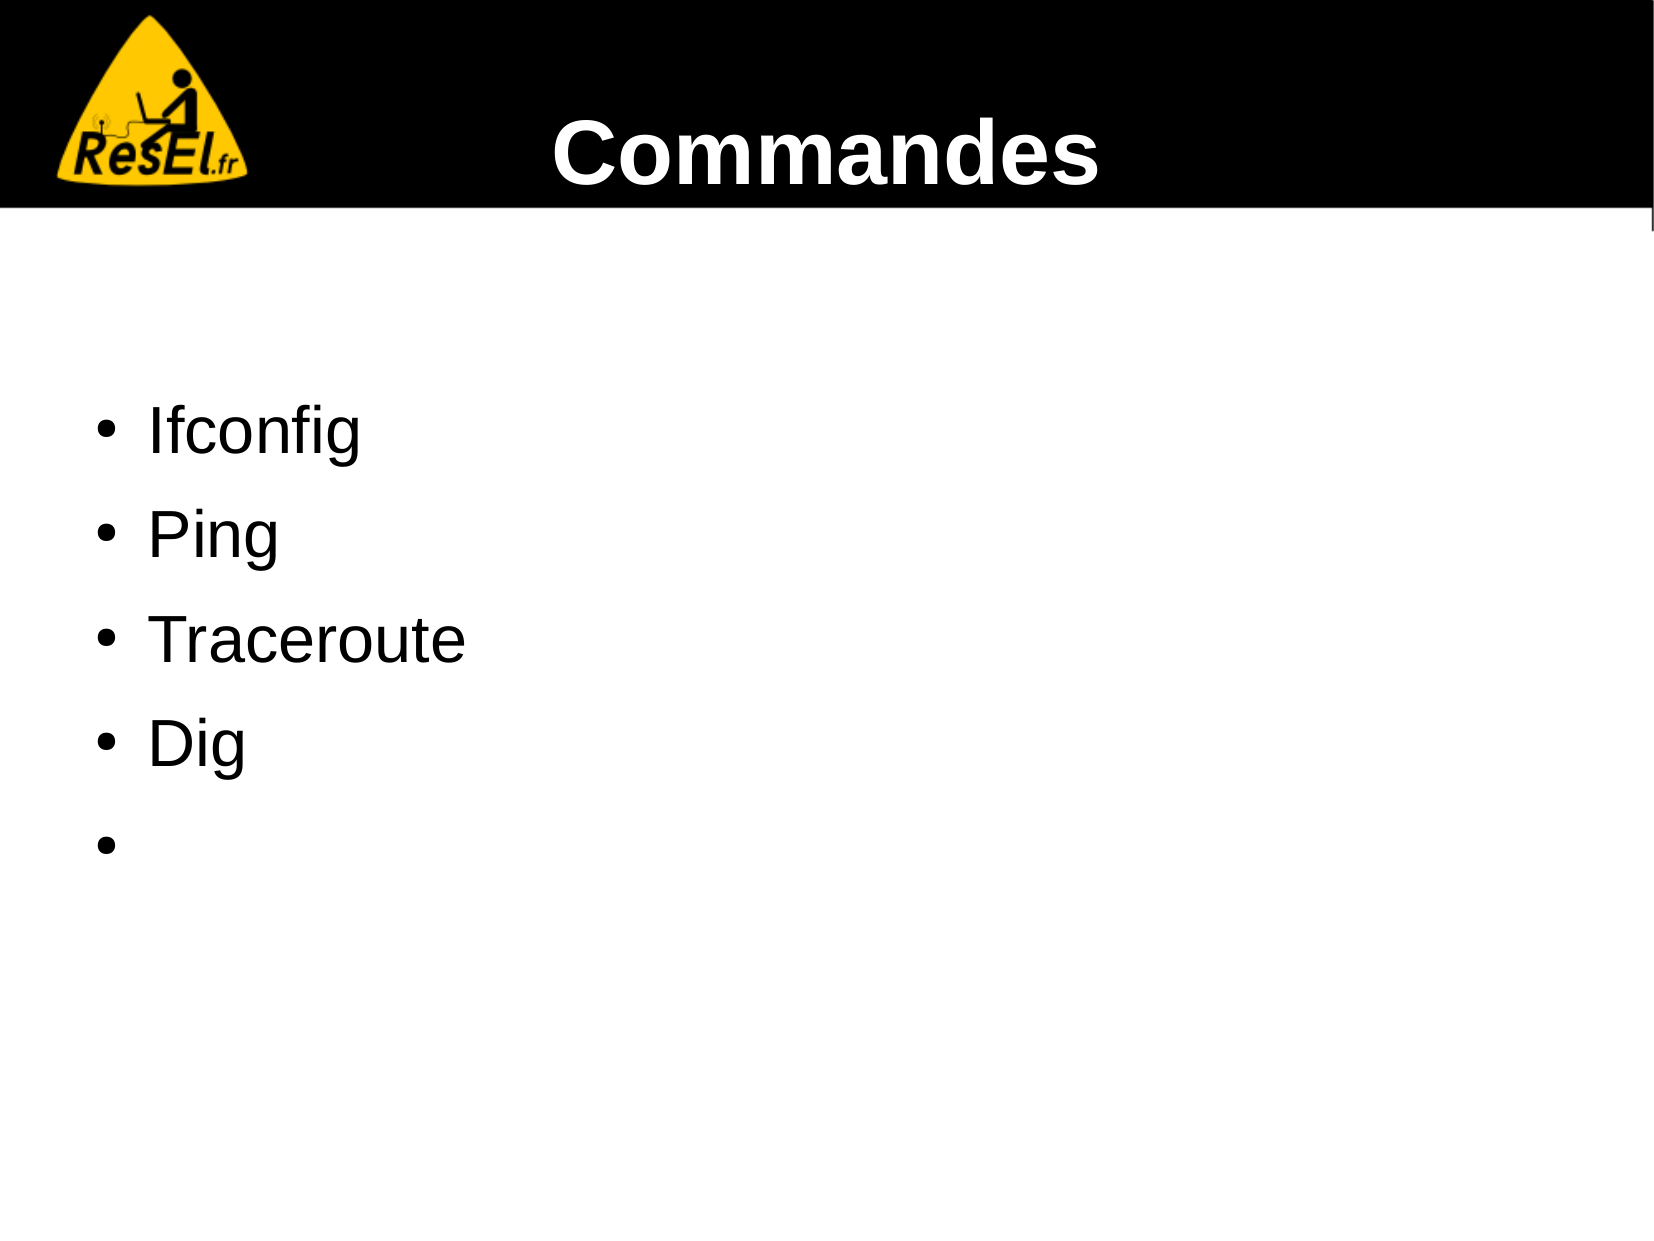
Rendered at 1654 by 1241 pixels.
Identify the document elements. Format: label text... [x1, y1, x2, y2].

list Ifconfig Ping Traceroute Dig [76, 288, 1565, 1093]
picture [0, 0, 1654, 1241]
title Commandes [82, 49, 1571, 257]
